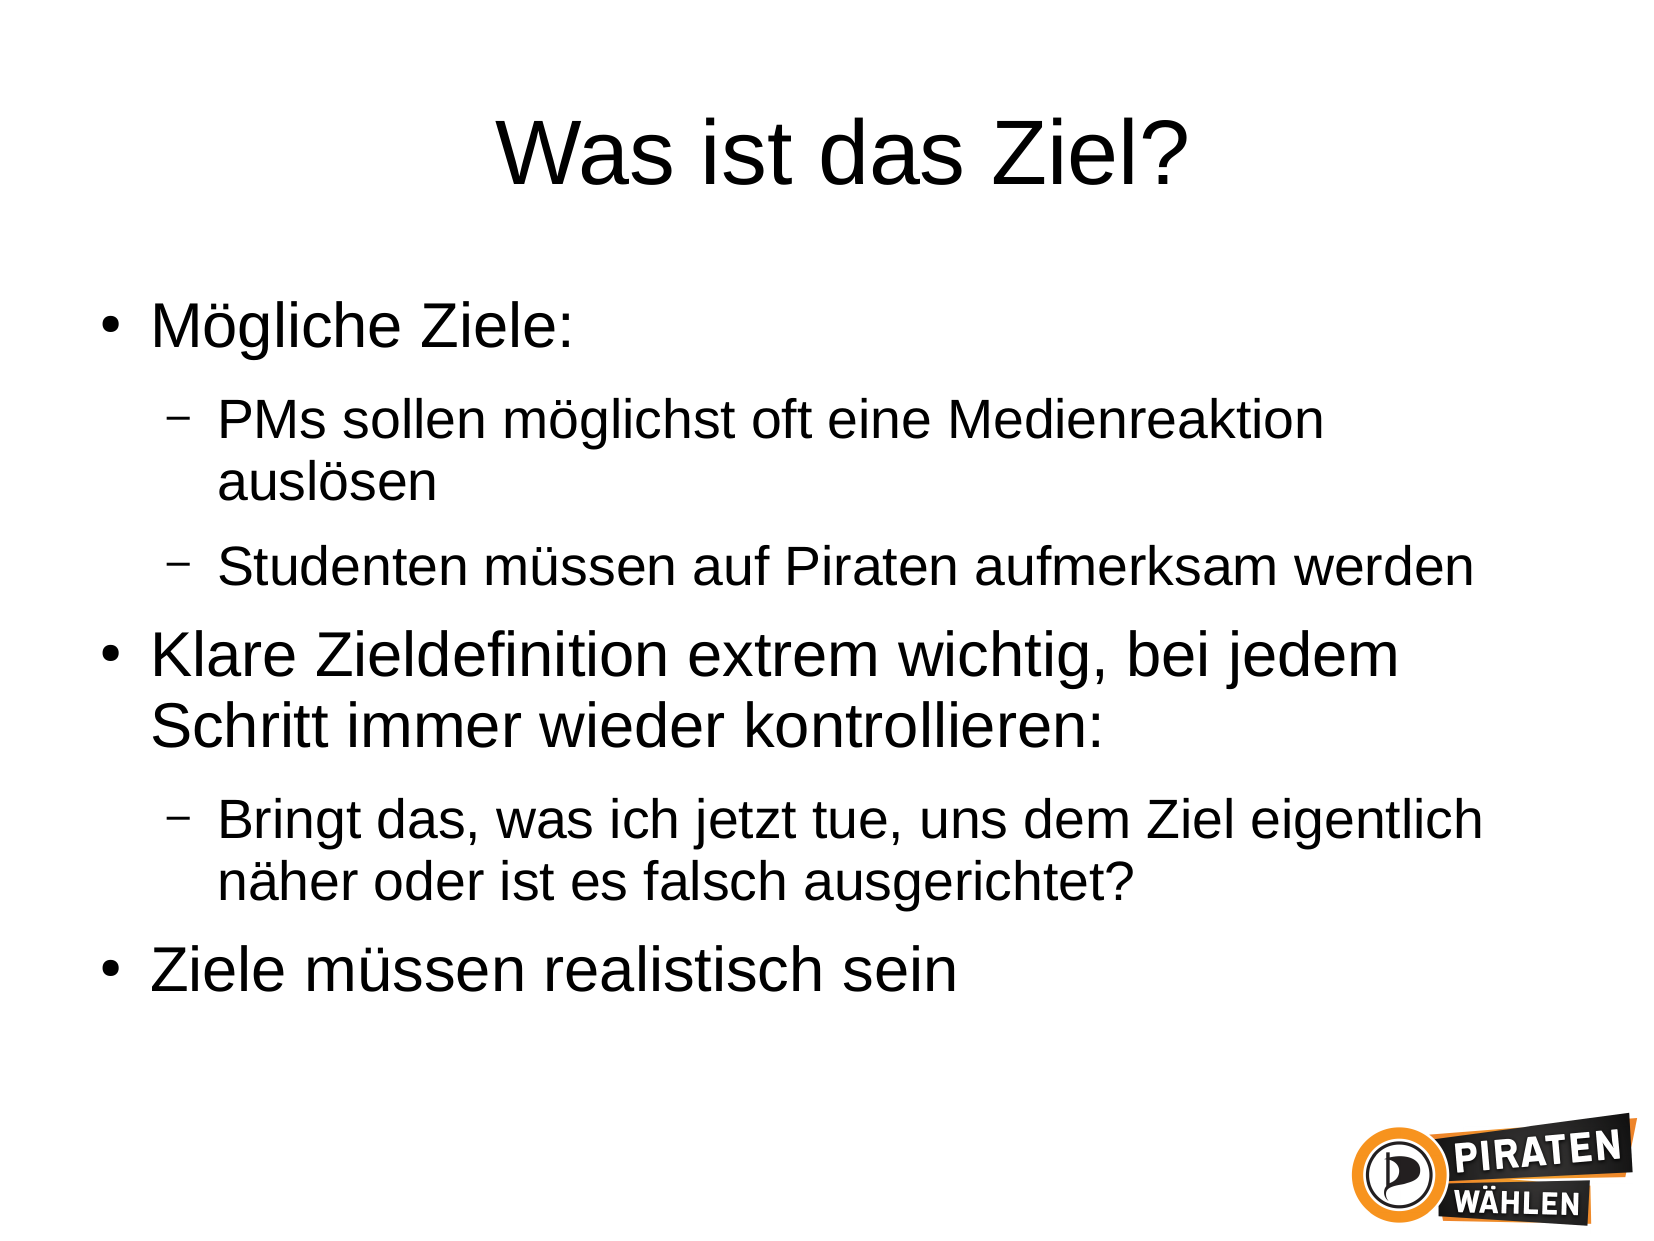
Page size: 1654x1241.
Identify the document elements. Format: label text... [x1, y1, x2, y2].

picture [1337, 1098, 1654, 1241]
list Mögliche Ziele: PMs sollen möglichst oft eine Medienreaktion auslösen Studenten müssen auf Piraten aufmerksam werden Klare Zieldefinition extrem wichtig, bei jedem Schritt immer wieder kontrollieren: Bringt das, was ich jetzt tue, uns dem Ziel eigentlich näher oder ist es falsch ausgerichtet? Ziele müssen realistisch sein [82, 290, 1538, 1010]
title Was ist das Ziel? [82, 49, 1571, 257]
